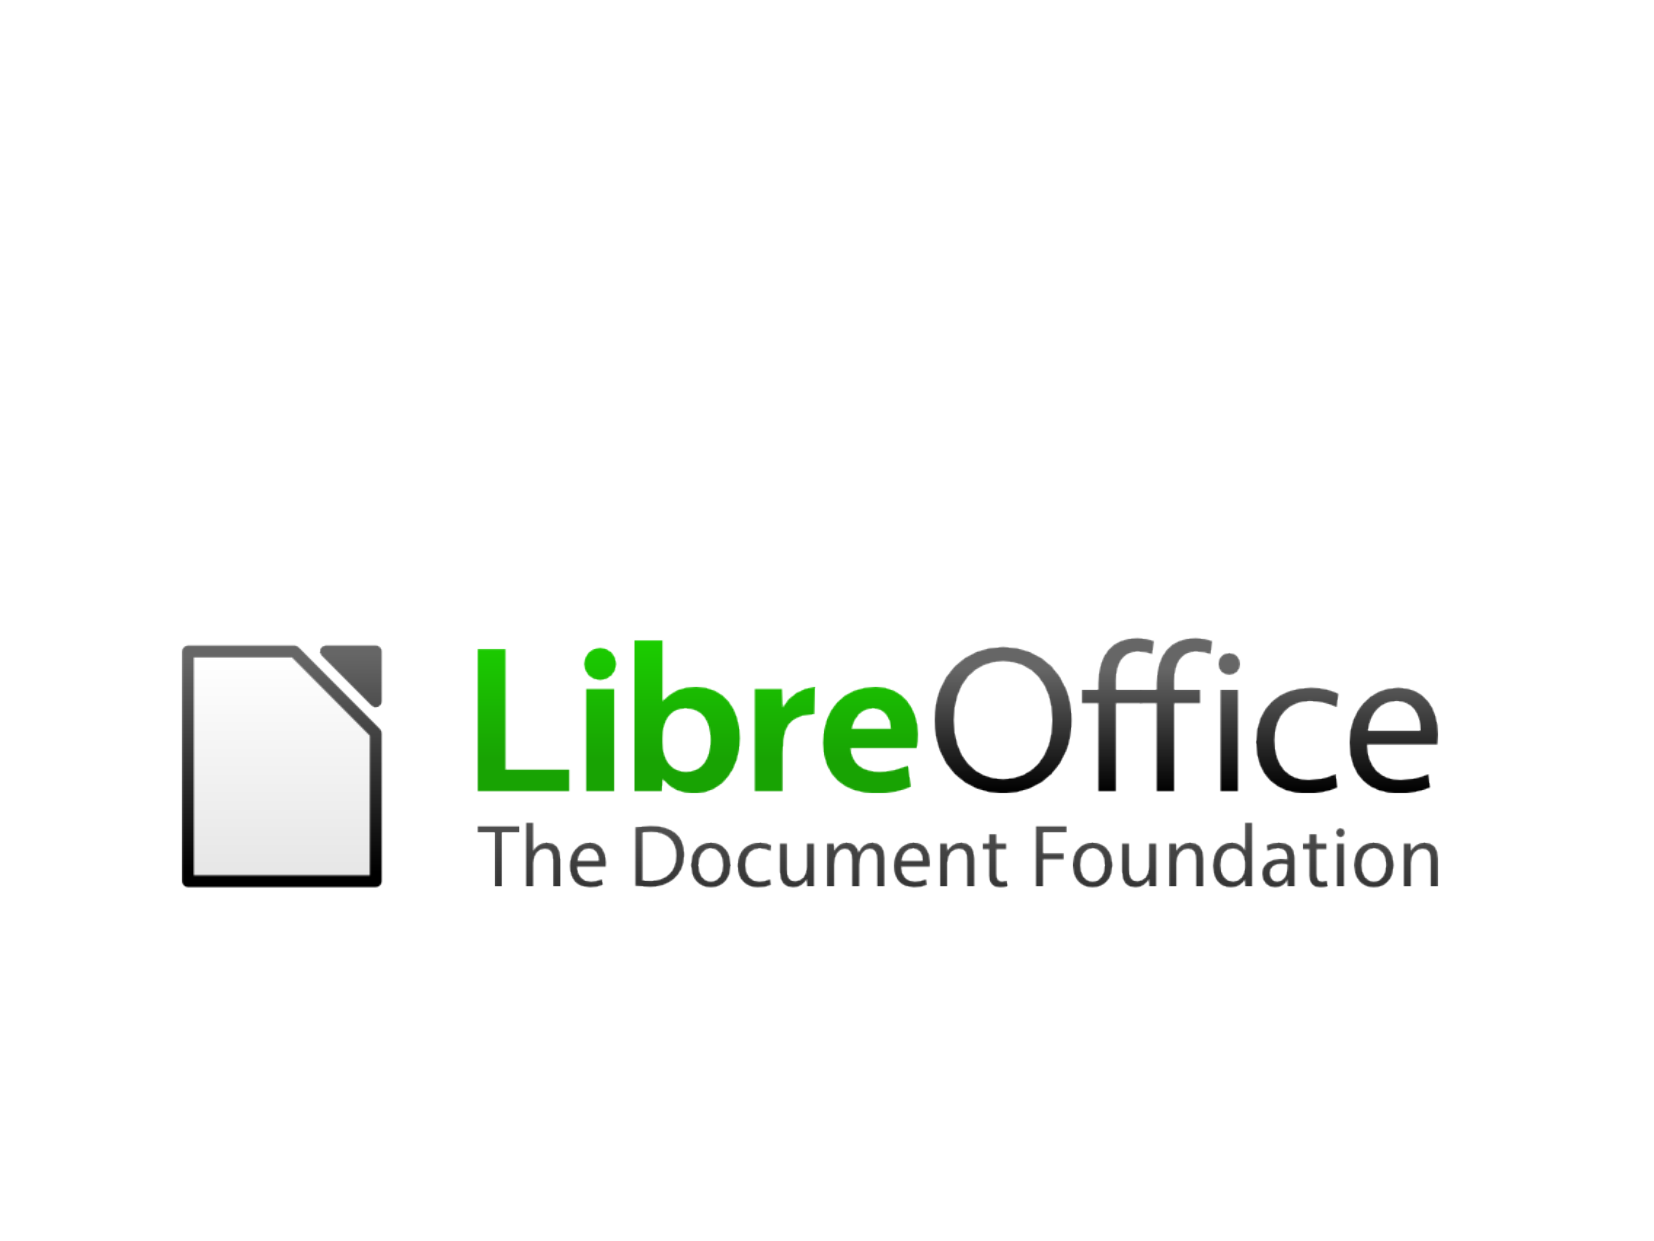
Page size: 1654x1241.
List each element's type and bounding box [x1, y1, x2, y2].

picture [80, 531, 1536, 996]
